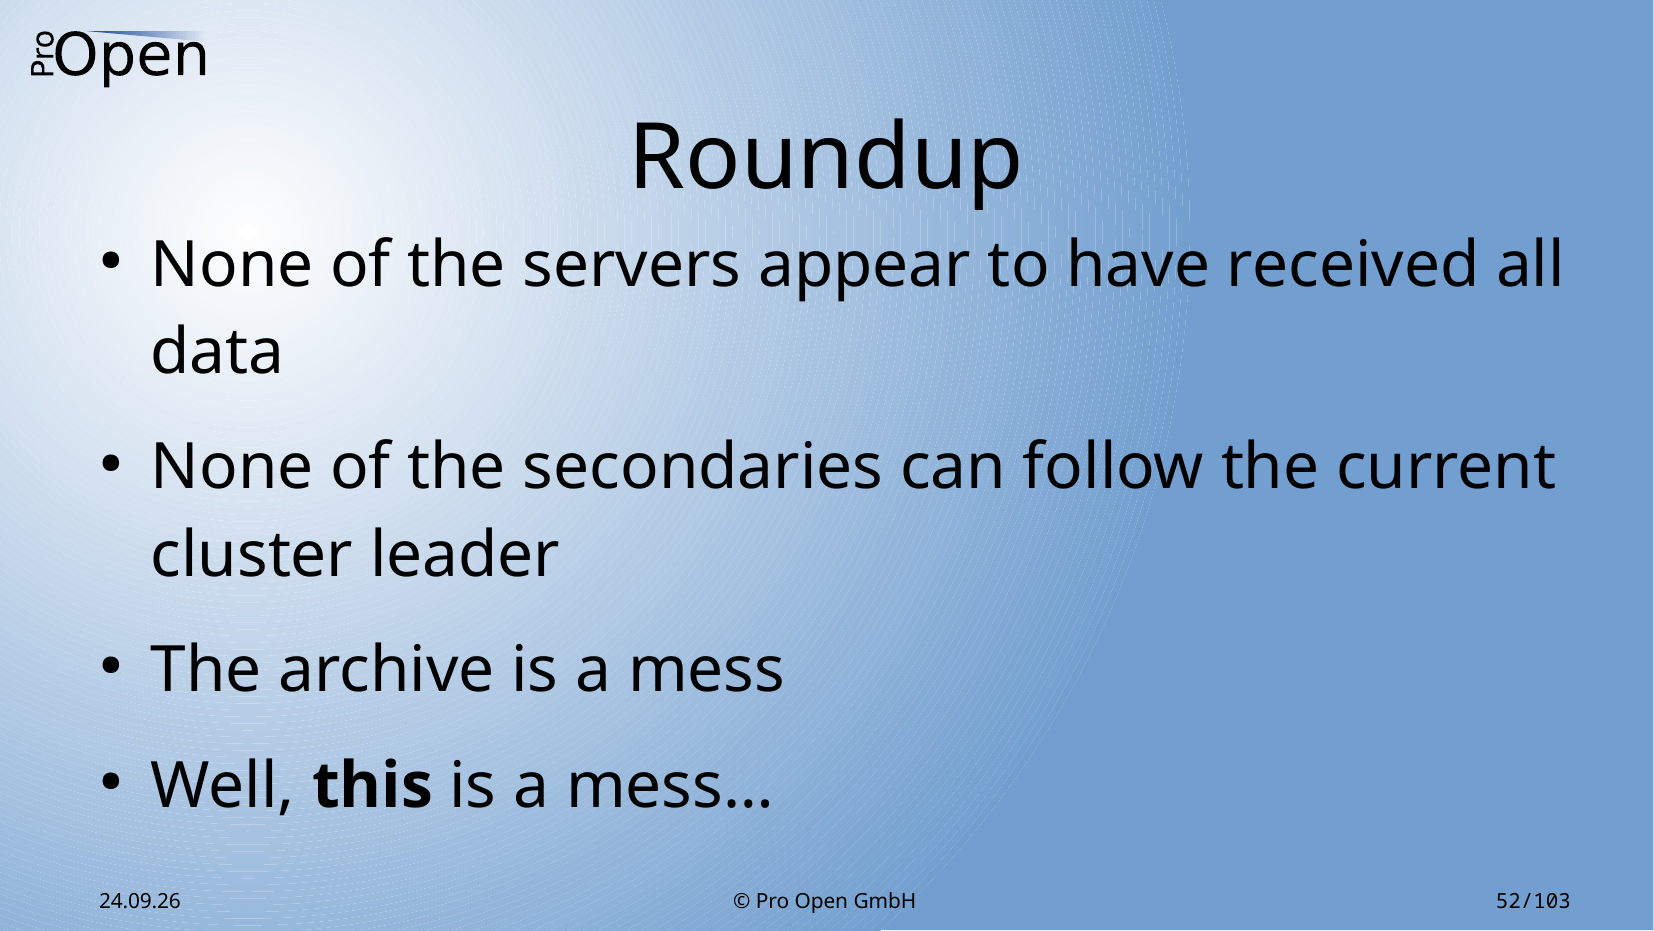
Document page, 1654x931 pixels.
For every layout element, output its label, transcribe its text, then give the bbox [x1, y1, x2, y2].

title Roundup [82, 88, 1571, 217]
list None of the servers appear to have received all data None of the secondaries can follow the current cluster leader The archive is a mess Well, this is a mess… [82, 217, 1571, 827]
